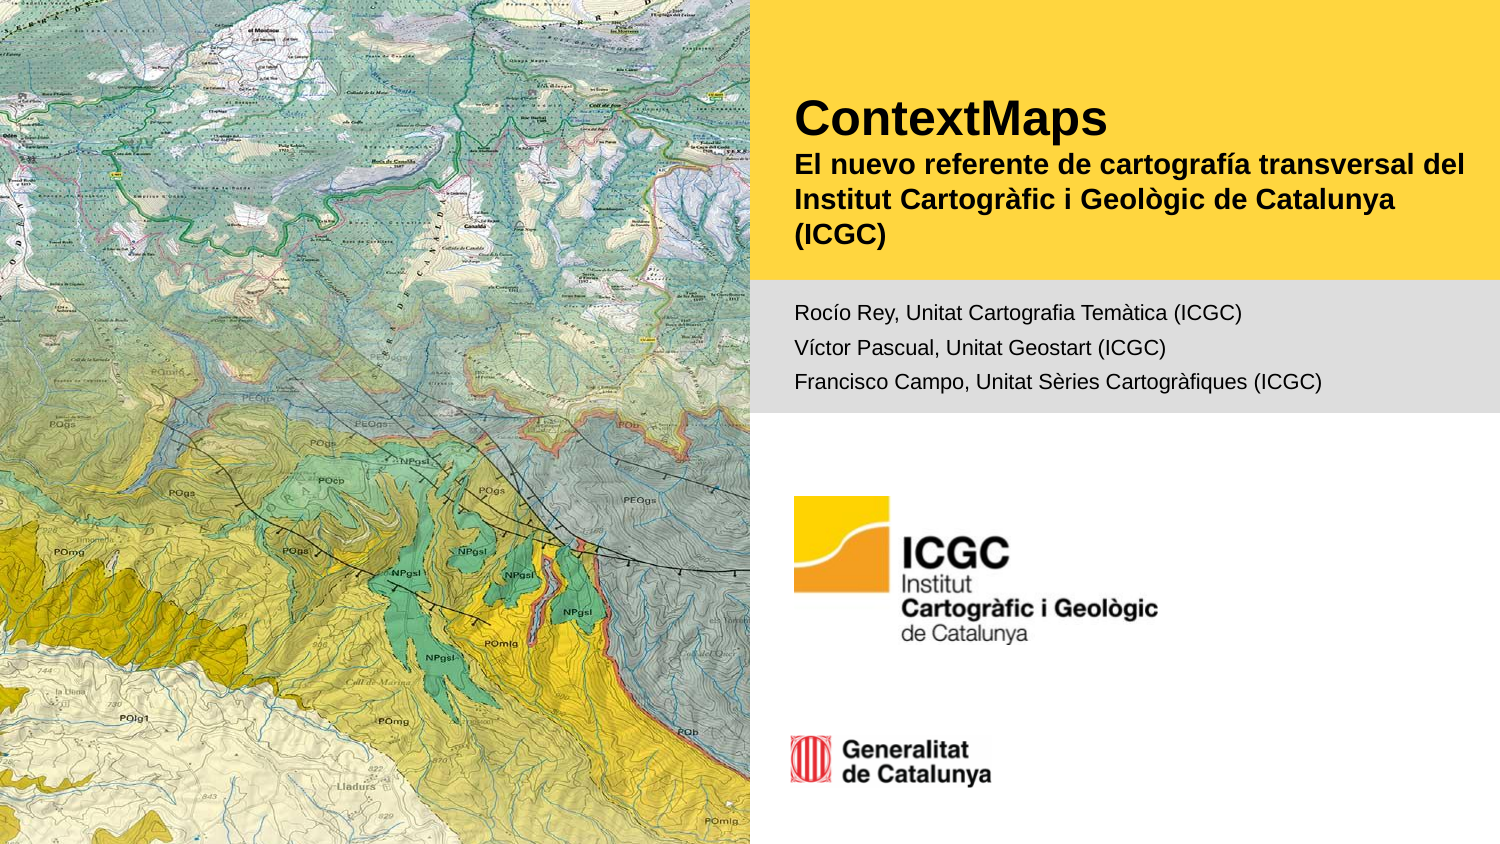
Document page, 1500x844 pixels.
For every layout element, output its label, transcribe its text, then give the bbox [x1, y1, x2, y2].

picture [794, 496, 1158, 645]
list Rocío Rey, Unitat Cartografia Temàtica (ICGC) Víctor Pascual, Unitat Geostart (ICGC) Francisco Campo, Unitat Sèries Cartogràfiques (ICGC) [750, 279, 1500, 413]
picture [0, 0, 750, 844]
title ContextMaps El nuevo referente de cartografía transversal del Institut Cartogràfic i Geològic de Catalunya (ICGC) [750, 0, 1500, 279]
picture [790, 735, 992, 788]
